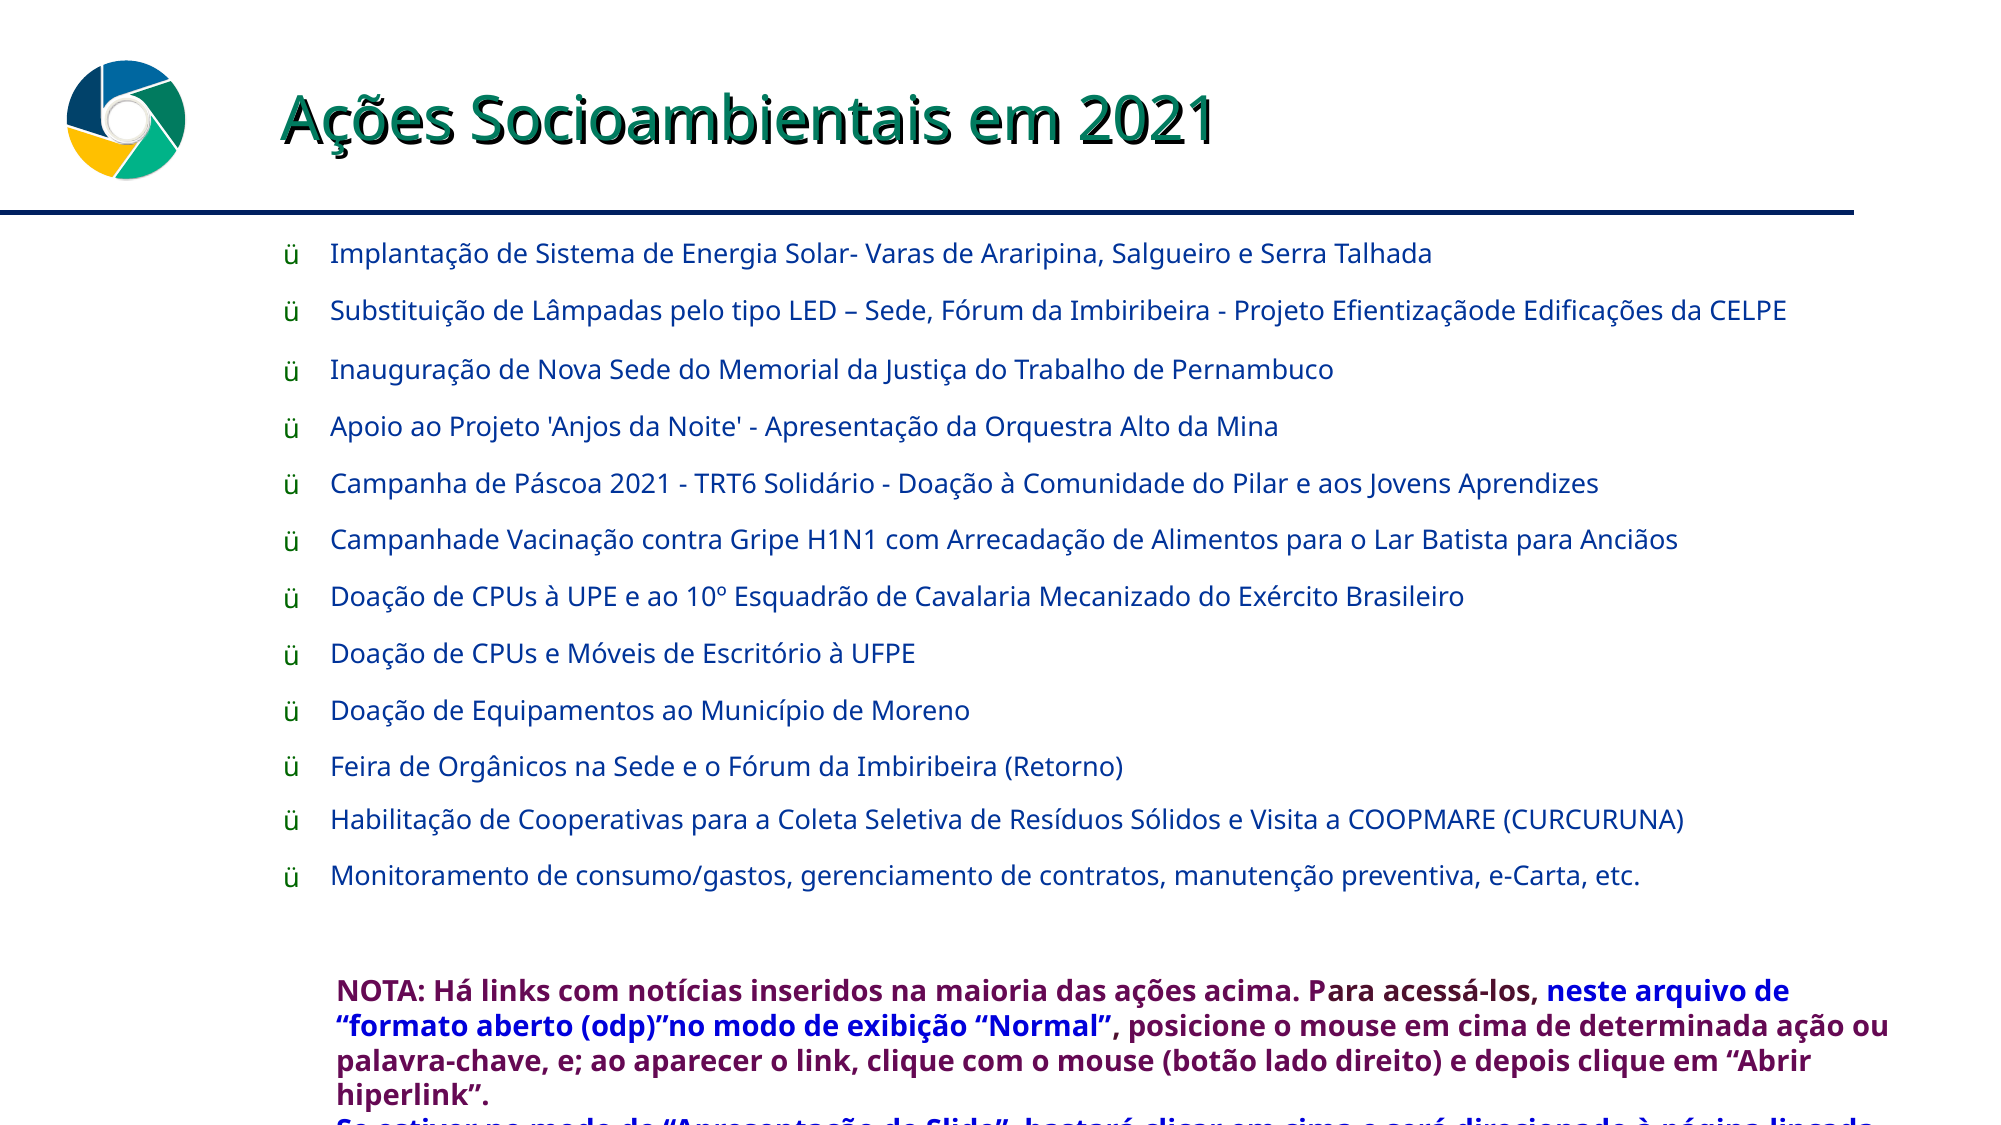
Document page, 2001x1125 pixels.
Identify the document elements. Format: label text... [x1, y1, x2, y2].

text_box Ações Socioambientais em 2021 [200, 70, 1981, 172]
text_box Implantação de Sistema de Energia Solar- Varas de Araripina, Salgueiro e Serra Talhada Substituição de Lâmpadas pelo tipo LED – Sede, Fórum da Imbiribeira - Projeto Efientizaçãode Edificações da CELPE Inauguração de Nova Sede do Memorial da Justiça do Trabalho de Pernambuco Apoio ao Projeto 'Anjos da Noite' - Apresentação da Orquestra Alto da Mina Campanha de Páscoa 2021 - TRT6 Solidário - Doação à Comunidade do Pilar e aos Jovens Aprendizes Campanhade Vacinação contra Gripe H1N1 com Arrecadação de Alimentos para o Lar Batista para Anciãos Doação de CPUs à UPE e ao 10º Esquadrão de Cavalaria Mecanizado do Exército Brasileiro Doação de CPUs e Móveis de Escritório à UFPE Doação de Equipamentos ao Município de Moreno Feira de Orgânicos na Sede e o Fórum da Imbiribeira (Retorno) Habilitação de Cooperativas para a Coleta Seletiva de Resíduos Sólidos e Visita a COOPMARE (CURCURUNA) Monitoramento de consumo/gastos, gerenciamento de contratos, manutenção preventiva, e-Carta, etc. NOTA: Há links com notícias inseridos na maioria das ações acima. Para acessá-los, neste arquivo de “formato aberto (odp)”no modo de exibição “Normal”, posicione o mouse em cima de determinada ação ou palavra-chave, e; ao aparecer o link, clique com o mouse (botão lado direito) e depois clique em “Abrir hiperlink”. Se estiver no modo de “Apresentação de Slide”, bastará clicar em cima e será direcionado à página lincada com a respectiva notícia. [268, 228, 1920, 1123]
text_box [103, 60, 169, 109]
text_box [67, 127, 137, 178]
text_box [66, 66, 109, 138]
